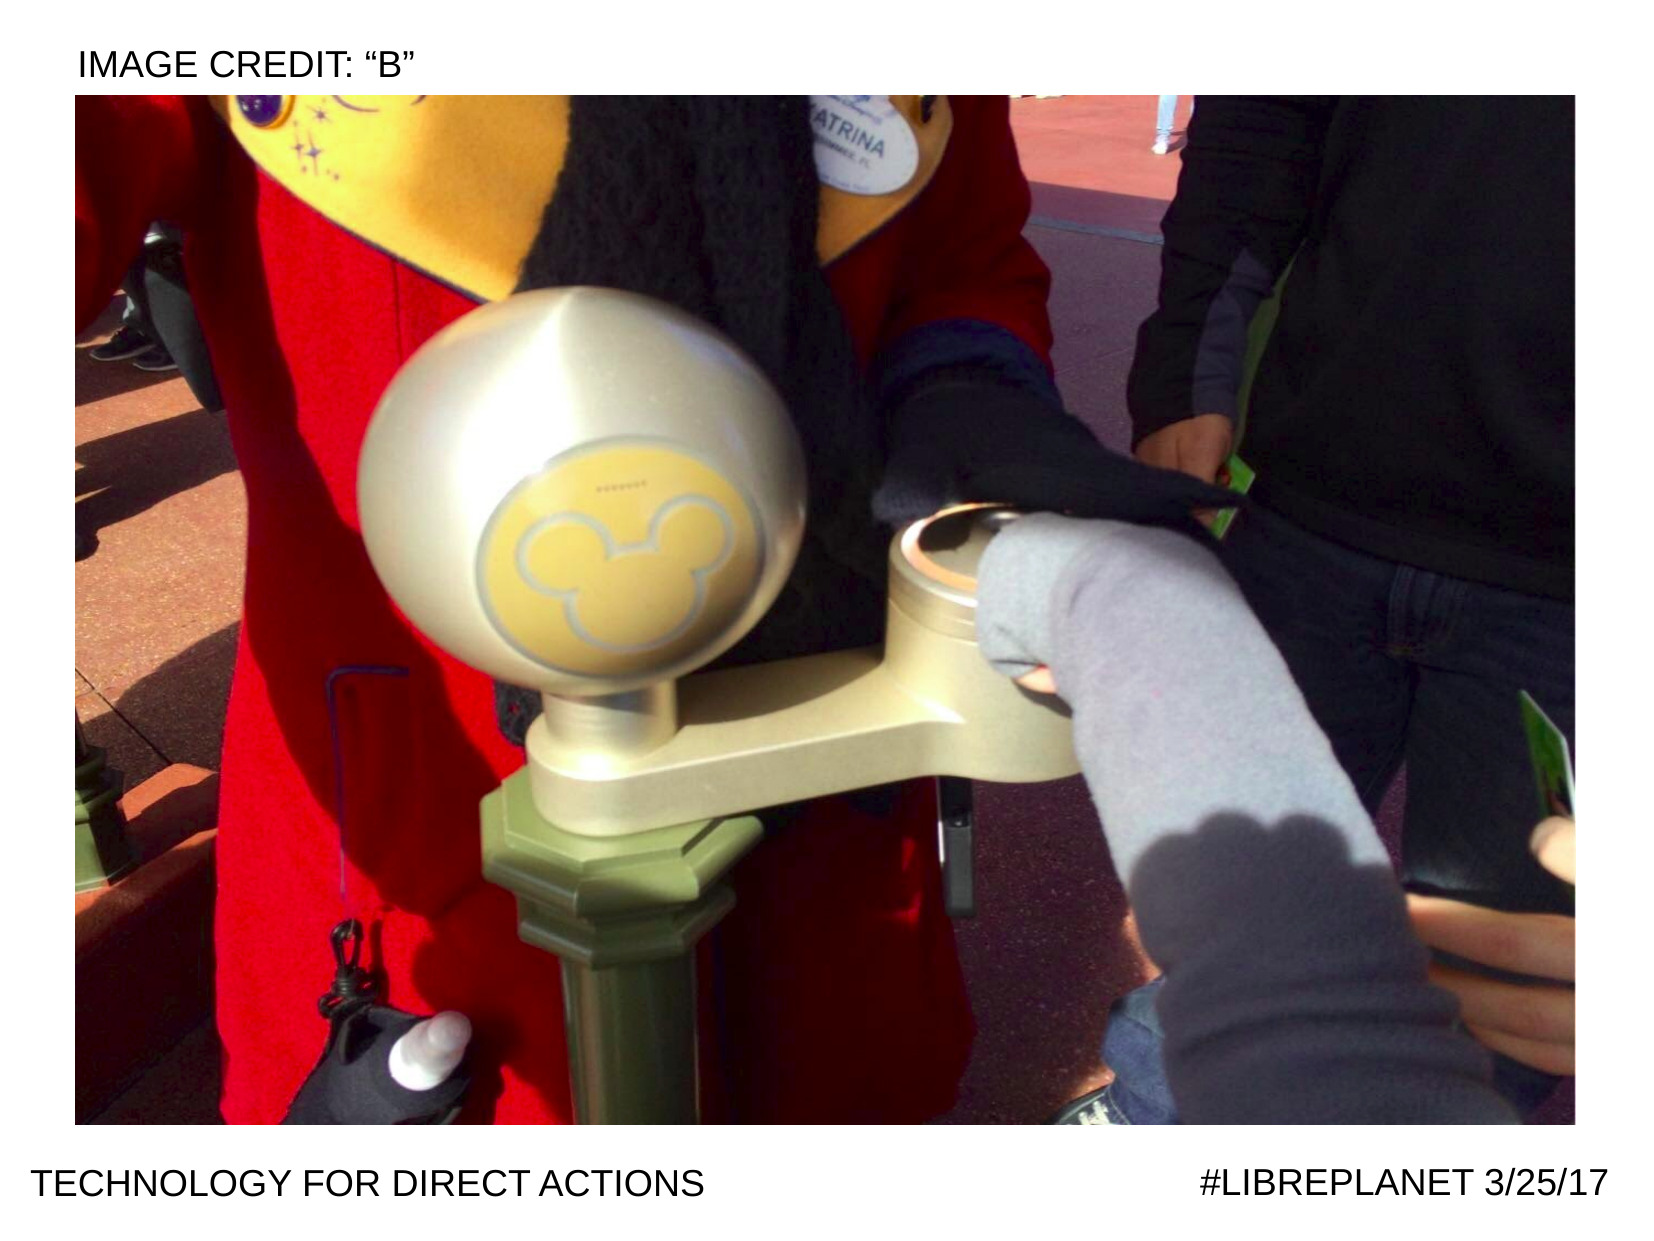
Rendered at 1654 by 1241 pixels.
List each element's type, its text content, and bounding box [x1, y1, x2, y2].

text_box IMAGE CREDIT: “B” [62, 36, 453, 93]
title TECHNOLOGY FOR DIRECT ACTIONS [30, 1140, 736, 1228]
subtitle #LIBREPLANET 3/25/17 [1200, 1150, 1628, 1216]
picture [75, 95, 1576, 1126]
